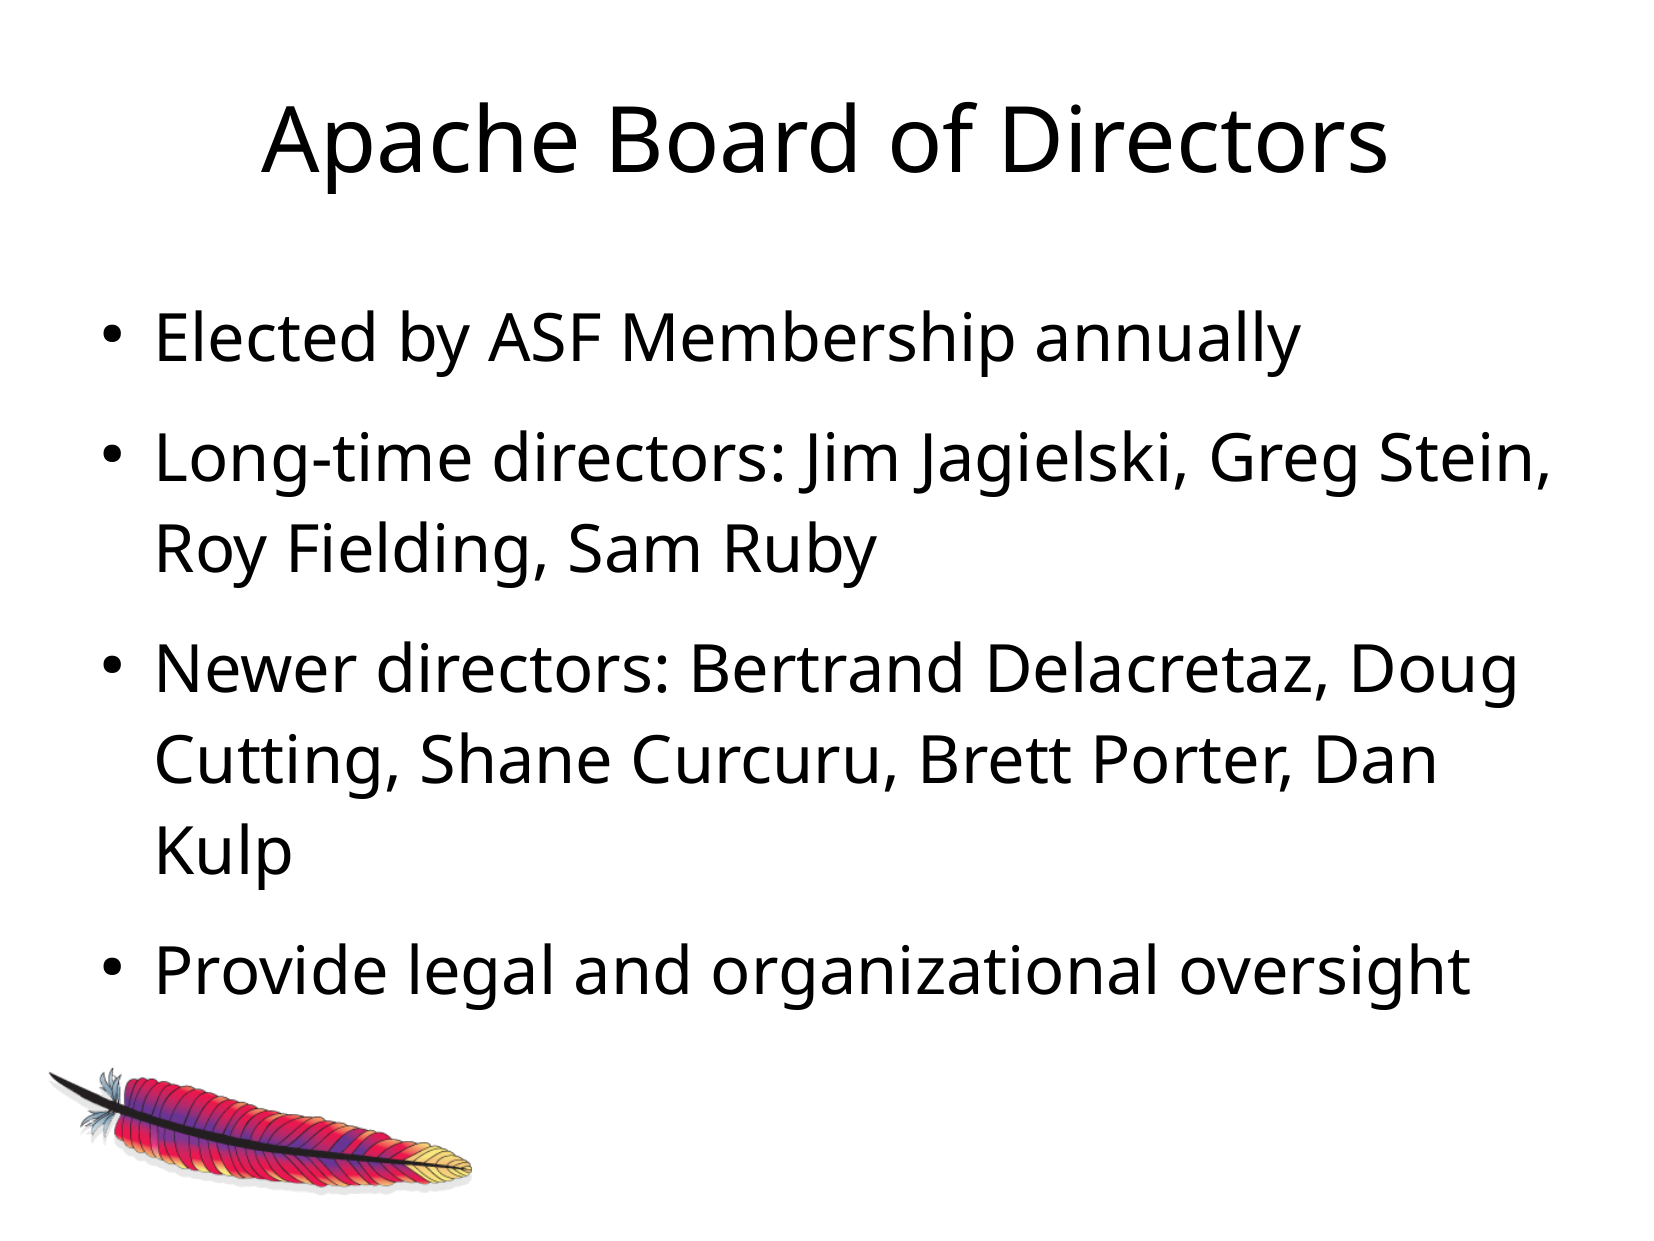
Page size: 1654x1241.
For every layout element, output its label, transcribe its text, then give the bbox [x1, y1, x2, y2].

picture [45, 1064, 477, 1200]
title Apache Board of Directors [82, 49, 1571, 226]
list Elected by ASF Membership annually Long-time directors: Jim Jagielski, Greg Stein, Roy Fielding, Sam Ruby Newer directors: Bertrand Delacretaz, Doug Cutting, Shane Curcuru, Brett Porter, Dan Kulp Provide legal and organizational oversight [82, 290, 1571, 1109]
